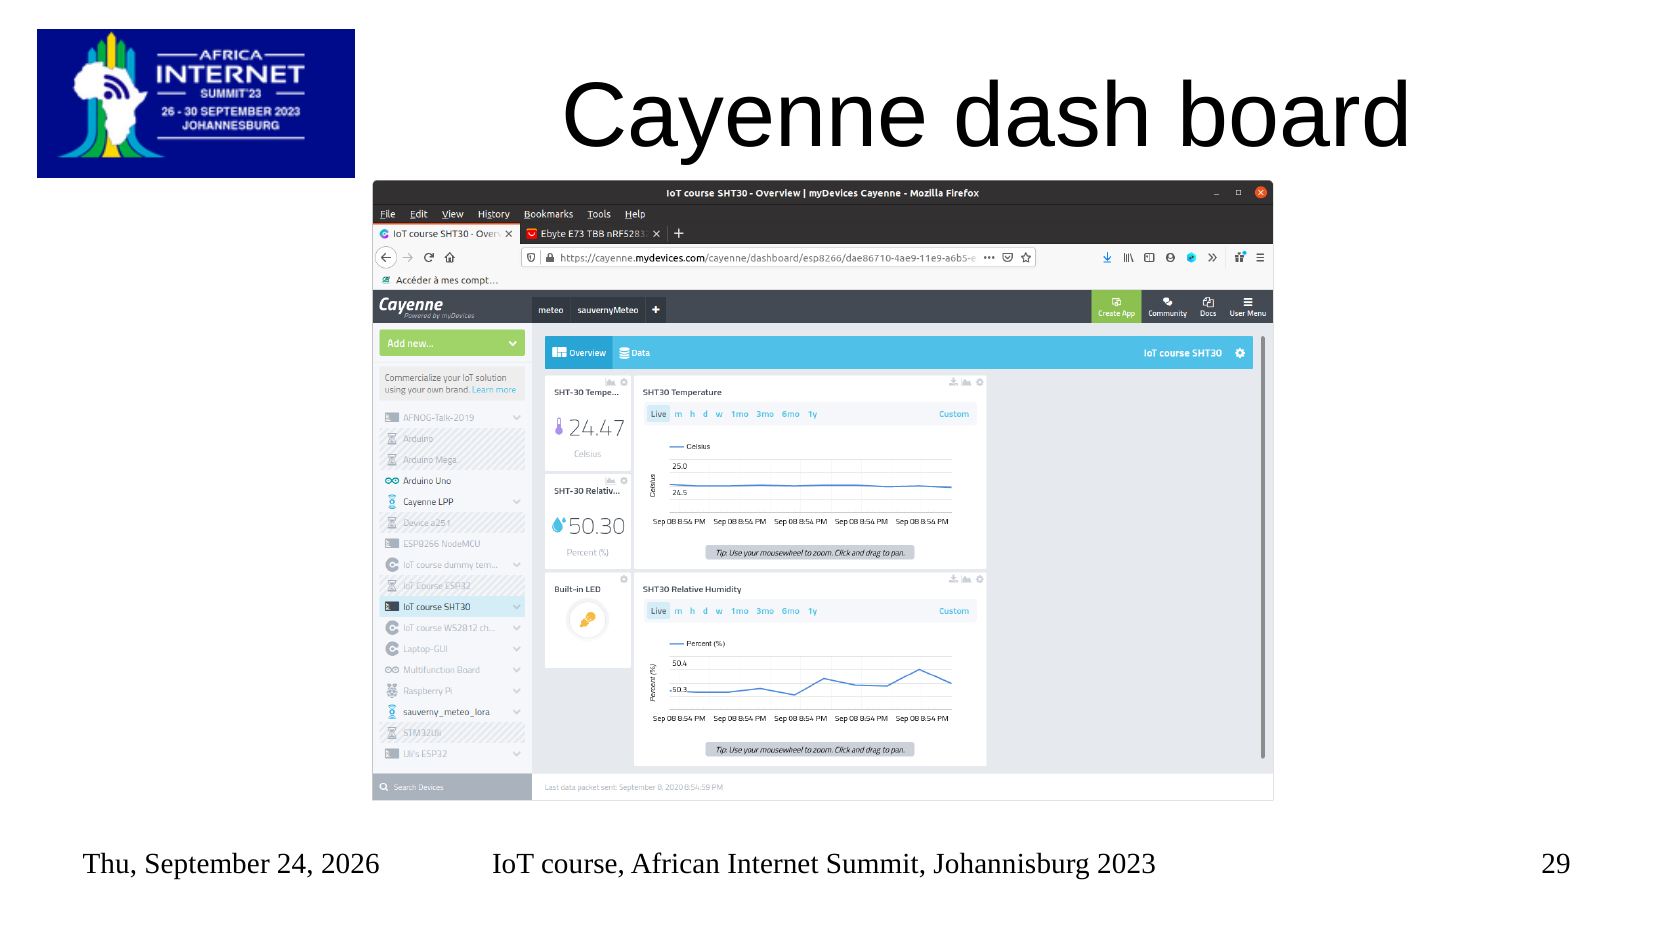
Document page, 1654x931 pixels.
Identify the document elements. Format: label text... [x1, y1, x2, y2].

picture [366, 175, 1279, 806]
title Cayenne dash board [403, 37, 1571, 193]
picture [37, 29, 355, 178]
